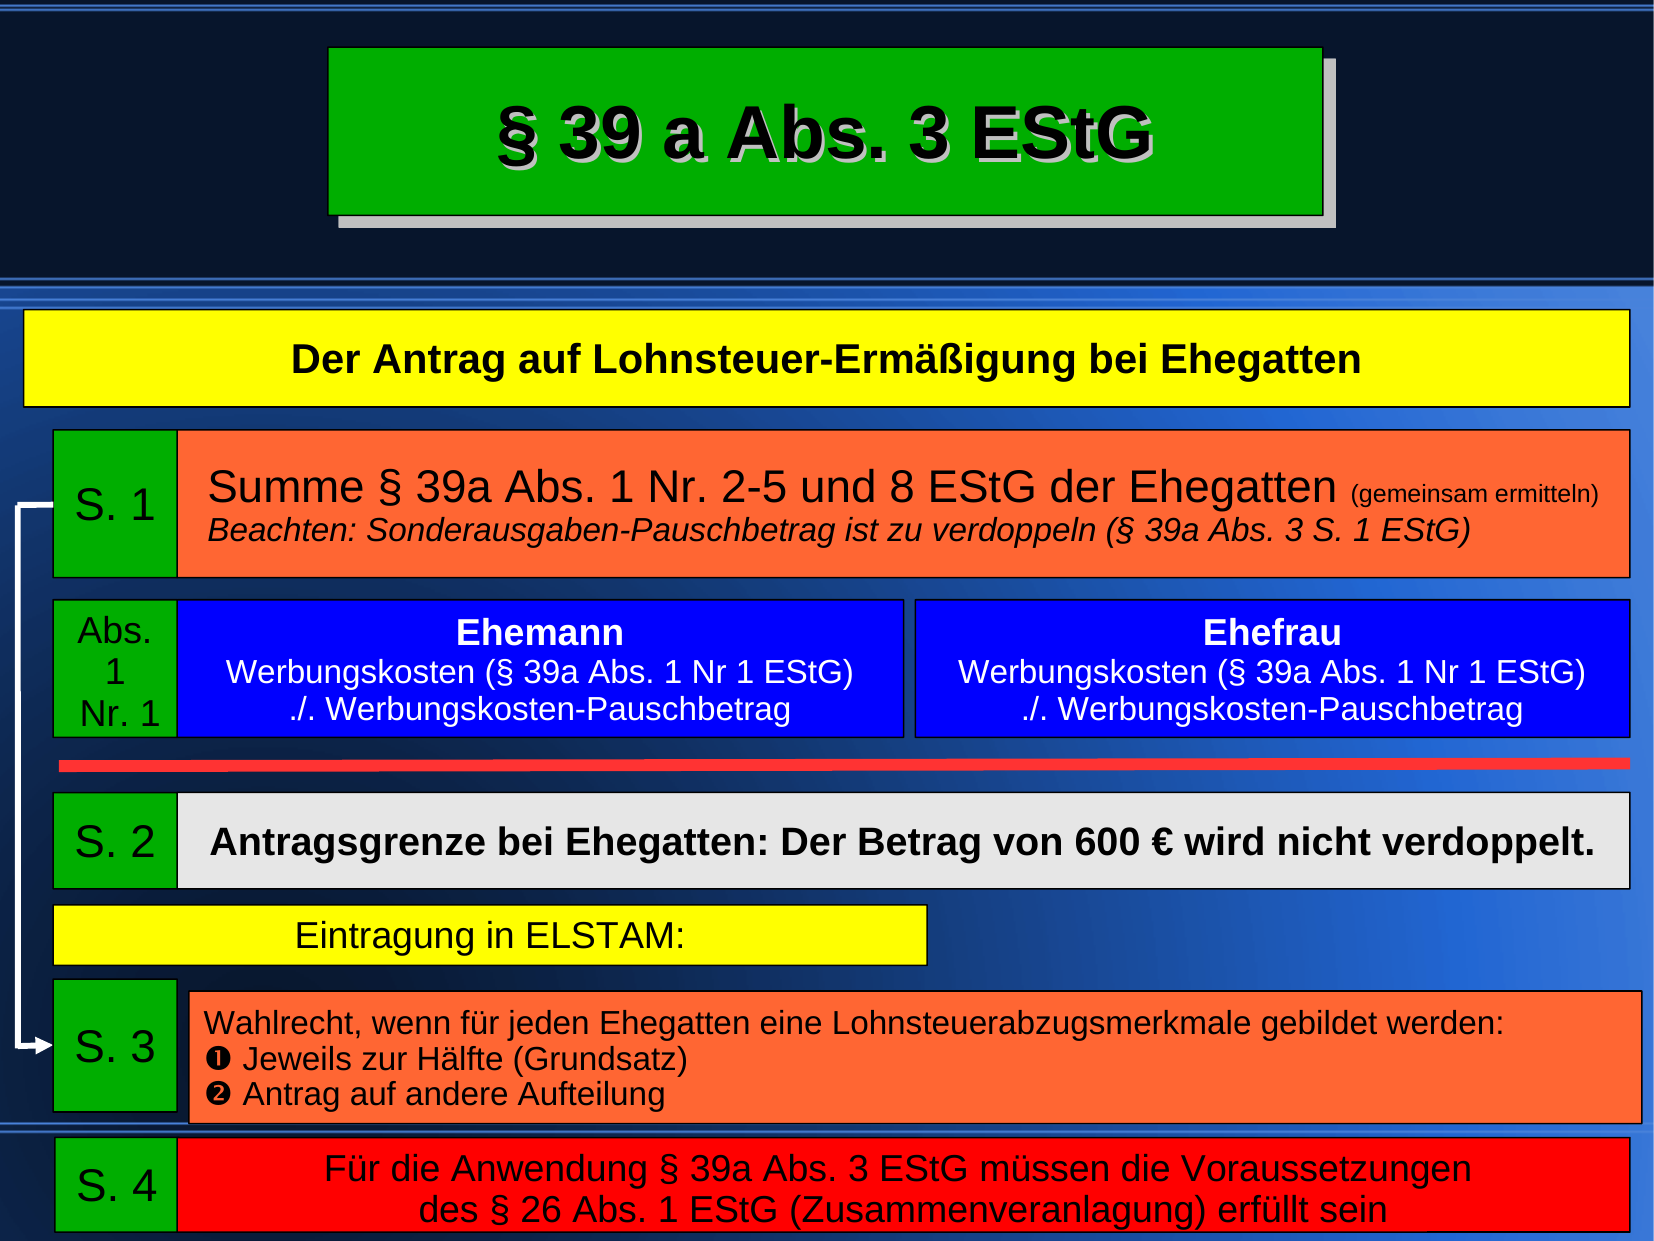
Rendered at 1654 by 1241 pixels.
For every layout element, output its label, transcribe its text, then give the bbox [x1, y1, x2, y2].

text_box Wahlrecht, wenn für jeden Ehegatten eine Lohnsteuerabzugsmerkmale gebildet werden:  Jeweils zur Hälfte (Grundsatz)  Antrag auf andere Aufteilung [188, 991, 1642, 1124]
text_box Ehemann Werbungskosten (§ 39a Abs. 1 Nr 1 EStG) ./. Werbungskosten-Pauschbetrag [178, 599, 904, 738]
text_box Der Antrag auf Lohnsteuer-Ermäßigung bei Ehegatten [23, 309, 1630, 408]
text_box Eintragung in ELSTAM: [53, 904, 928, 966]
text_box § 39 a Abs. 3 EStG [327, 47, 1323, 216]
text_box Abs. 1 Nr. 1 [53, 599, 178, 738]
text_box S. 2 [53, 792, 178, 889]
text_box Für die Anwendung § 39a Abs. 3 EStG müssen die Voraussetzungen des § 26 Abs. 1 EStG (Zusammenveranlagung) erfüllt sein [177, 1137, 1630, 1233]
text_box Ehefrau Werbungskosten (§ 39a Abs. 1 Nr 1 EStG) ./. Werbungskosten-Pauschbetrag [915, 599, 1630, 738]
text_box S. 4 [54, 1137, 177, 1233]
picture [0, 0, 1654, 1241]
text_box S. 1 [53, 429, 178, 578]
text_box Antragsgrenze bei Ehegatten: Der Betrag von 600 € wird nicht verdoppelt. [178, 792, 1630, 889]
text_box Summe § 39a Abs. 1 Nr. 2-5 und 8 EStG der Ehegatten (gemeinsam ermitteln) Beachten: Sonderausgaben-Pauschbetrag ist zu verdoppeln (§ 39a Abs. 3 S. 1 EStG) [178, 429, 1630, 578]
text_box S. 3 [53, 979, 178, 1113]
